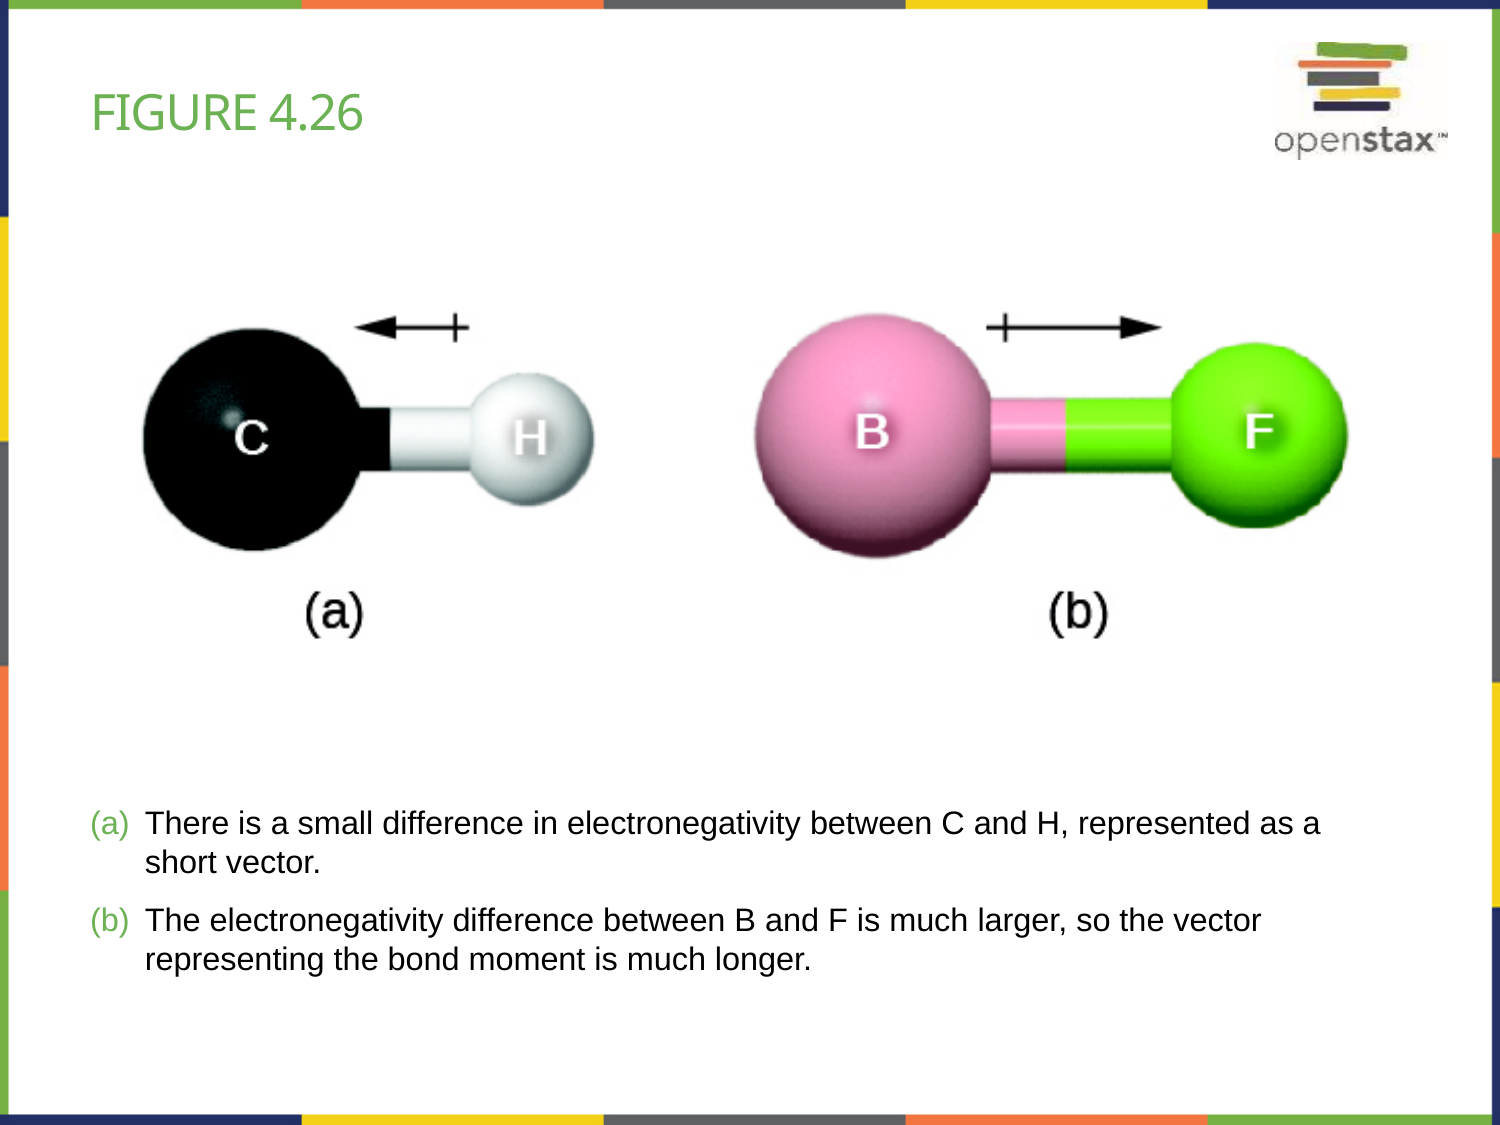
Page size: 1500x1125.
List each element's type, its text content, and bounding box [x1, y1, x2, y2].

list There is a small difference in electronegativity between C and H, represented as a short vector. The electronegativity difference between B and F is much larger, so the vector representing the bond moment is much longer. [75, 794, 1398, 986]
title Figure 4.26 [75, 39, 1398, 148]
picture [0, 0, 1500, 1125]
